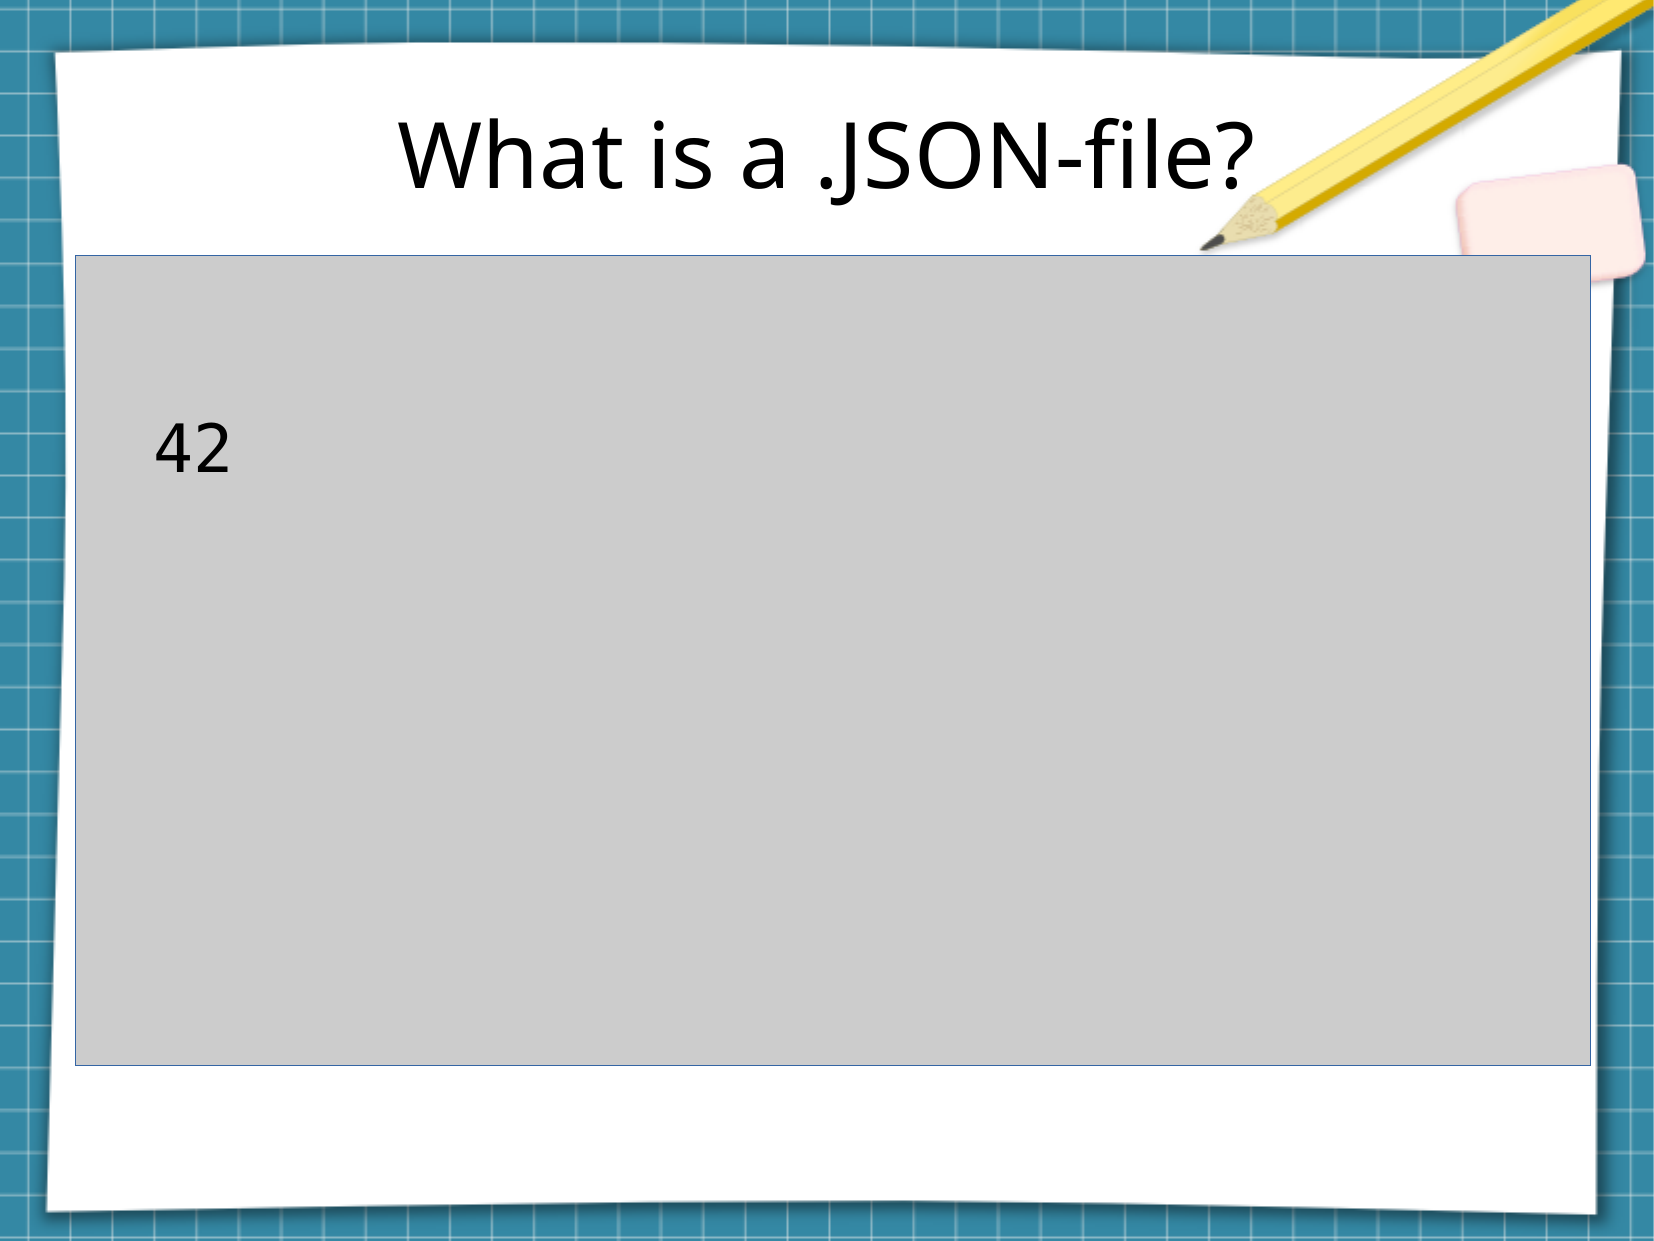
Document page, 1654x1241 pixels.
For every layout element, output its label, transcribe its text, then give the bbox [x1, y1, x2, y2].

title What is a .JSON-file? [82, 49, 1571, 257]
text_box [75, 255, 1591, 1066]
list 42 [82, 290, 1571, 1010]
picture [0, 0, 1654, 1241]
